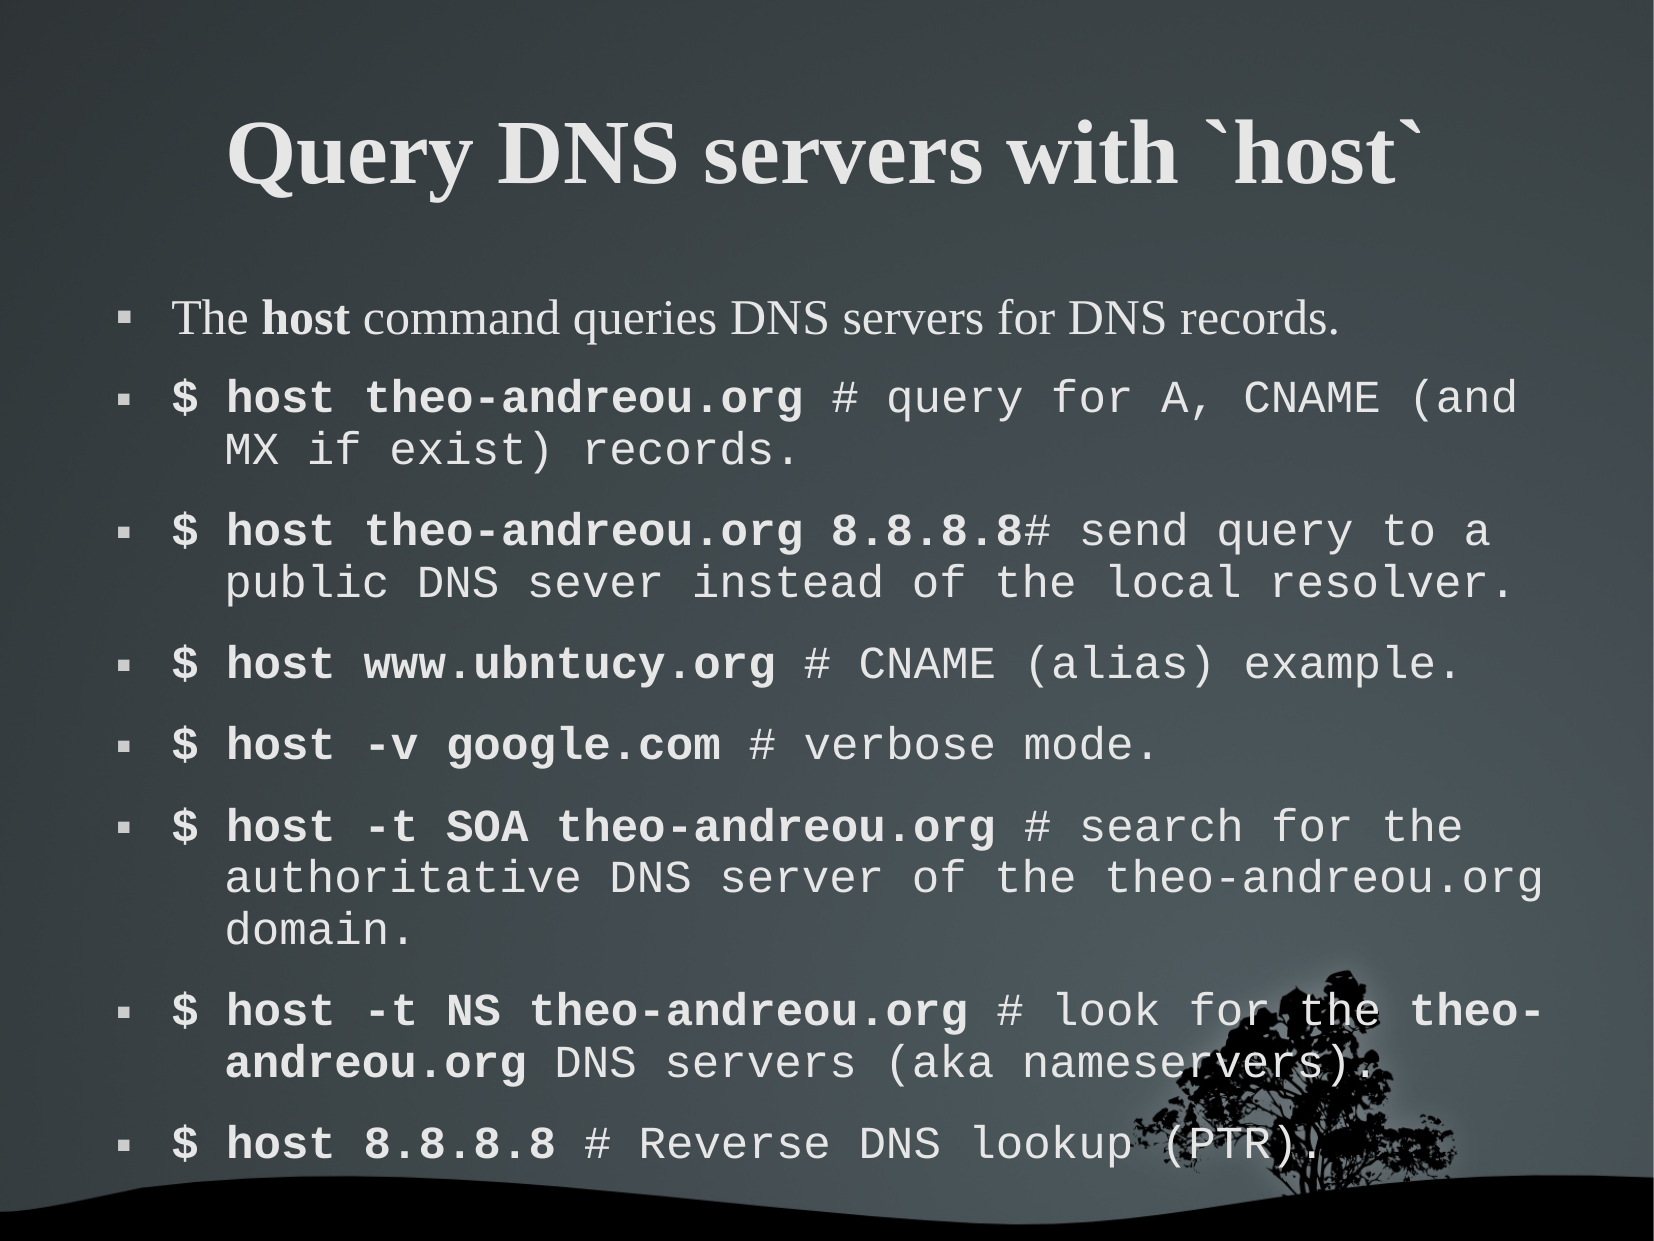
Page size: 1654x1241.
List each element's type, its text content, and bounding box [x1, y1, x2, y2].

list The host command queries DNS servers for DNS records. $ host theo-andreou.org # query for A, CNAME (and ΜΧ if exist) records. $ host theo-andreou.org 8.8.8.8# send query to a public DNS sever instead of the local resolver. $ host www.ubntucy.org # CNAME (alias) example. $ host -v google.com # verbose mode. $ host -t SOA theo-andreou.org # search for the authoritative DNS server of the theo-andreou.org domain. $ host -t NS theo-andreou.org # look for the theo-andreou.org DNS servers (aka nameservers). $ host 8.8.8.8 # Reverse DNS lookup (PTR). [82, 290, 1571, 1227]
title Query DNS servers with `host` [82, 33, 1571, 273]
picture [0, 0, 1654, 1241]
